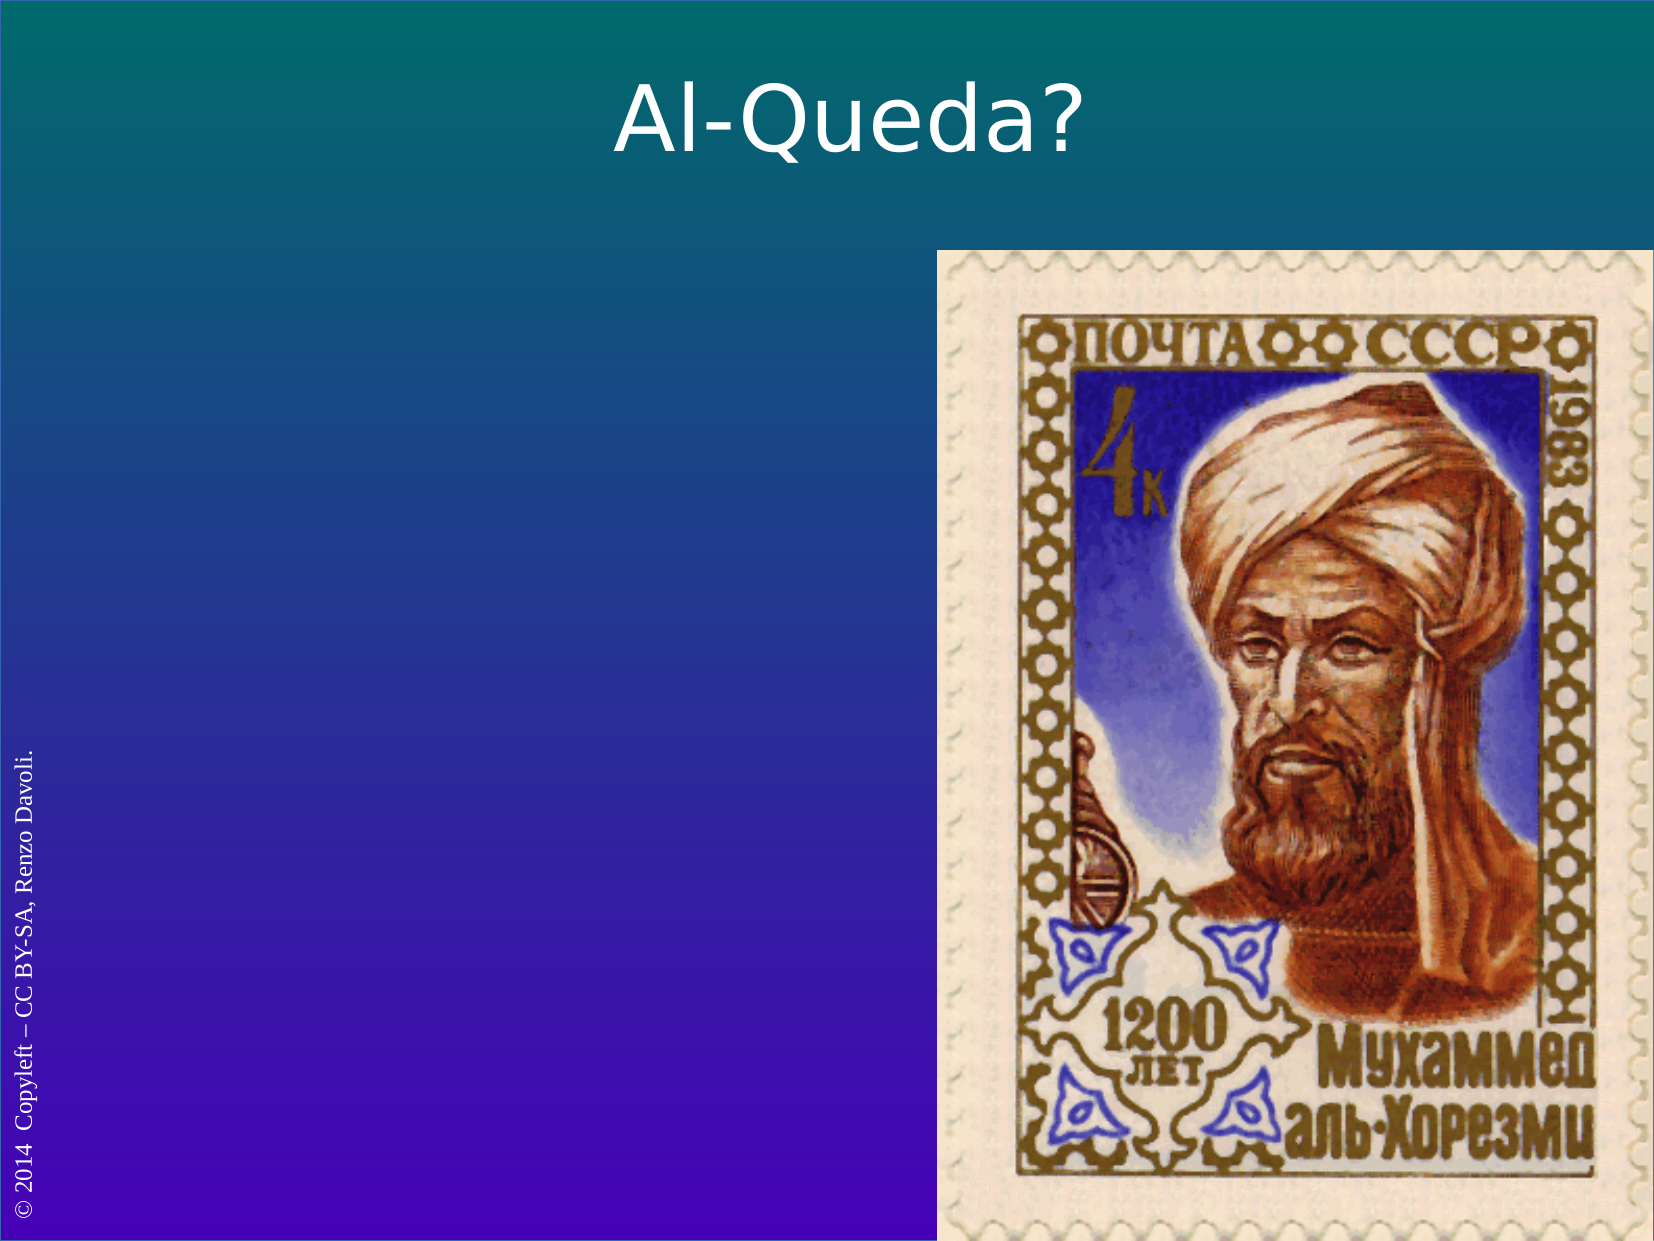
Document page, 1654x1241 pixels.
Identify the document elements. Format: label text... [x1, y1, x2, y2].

title Al-Queda? [145, 15, 1558, 223]
picture [937, 250, 1654, 1241]
